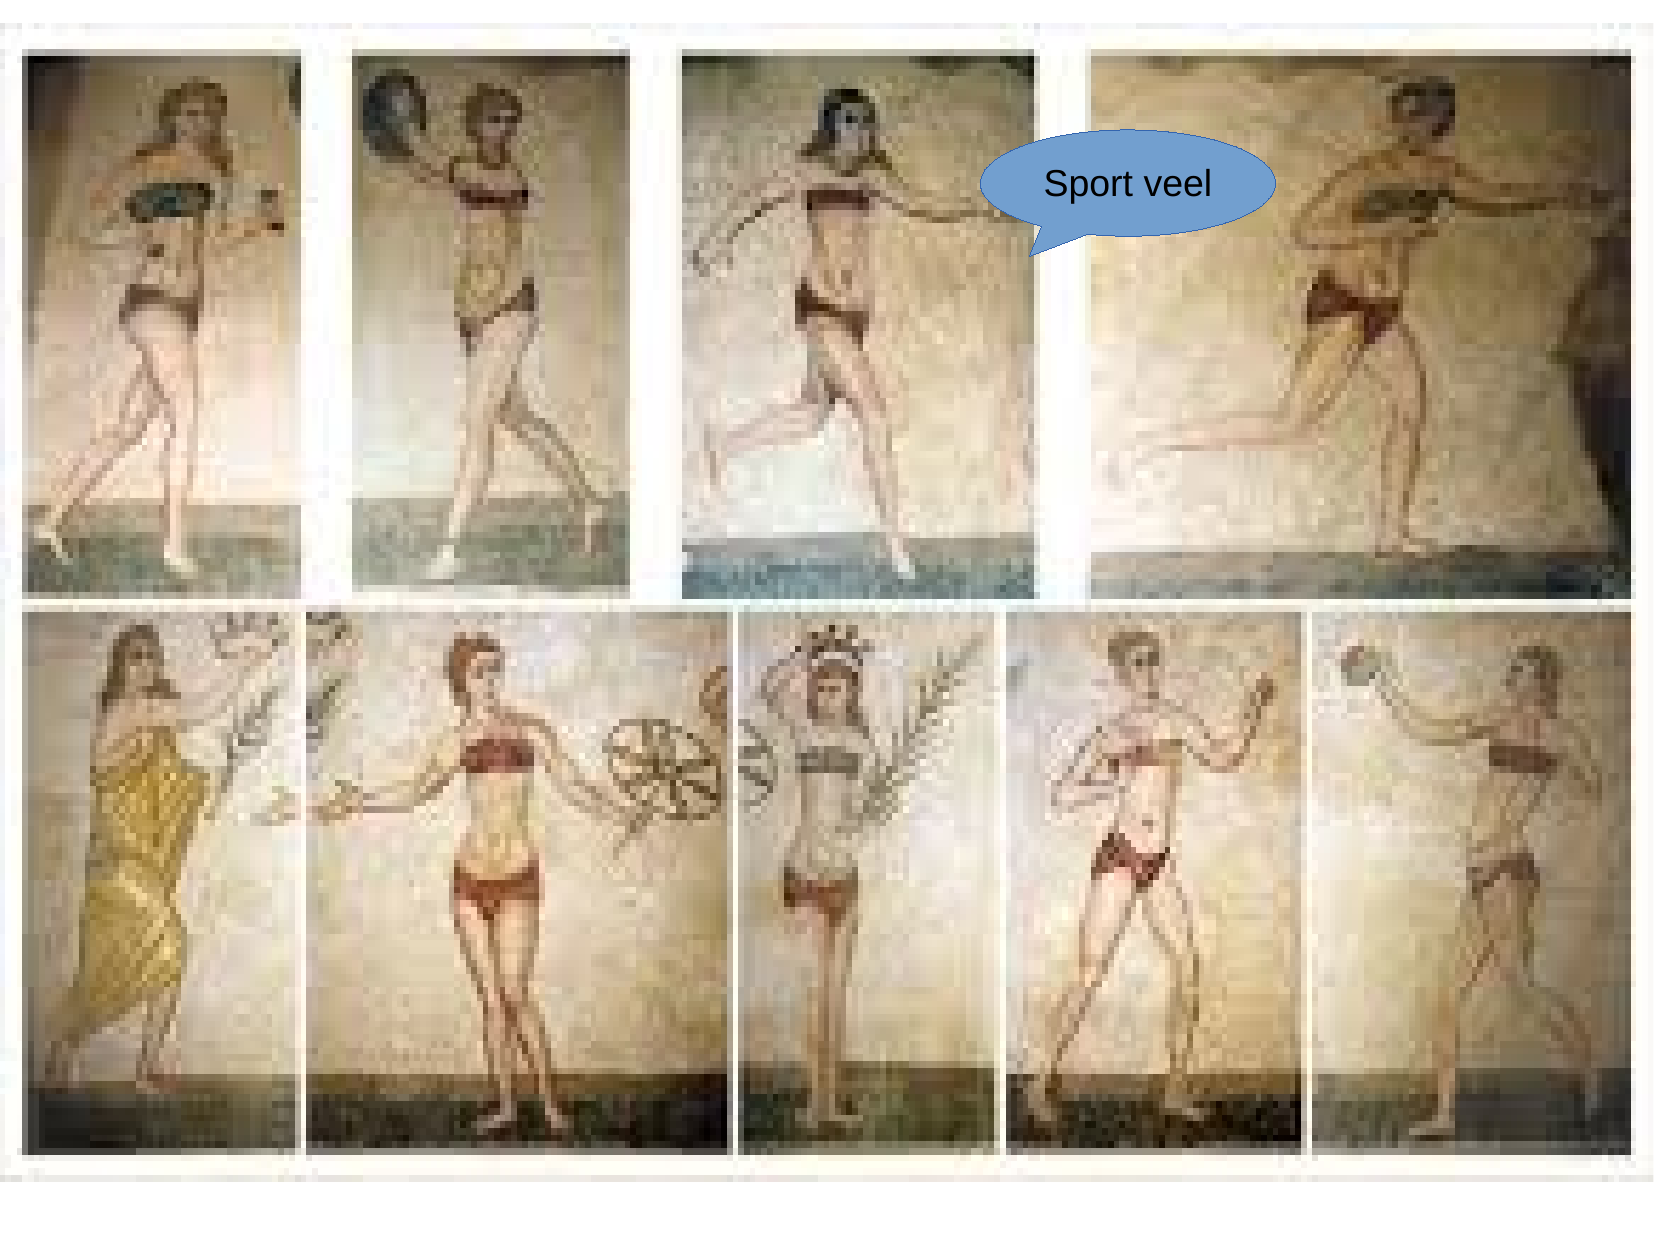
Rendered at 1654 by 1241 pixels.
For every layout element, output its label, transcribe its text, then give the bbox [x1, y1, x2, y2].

text_box Sport veel [980, 129, 1276, 257]
picture [0, 23, 1654, 1182]
